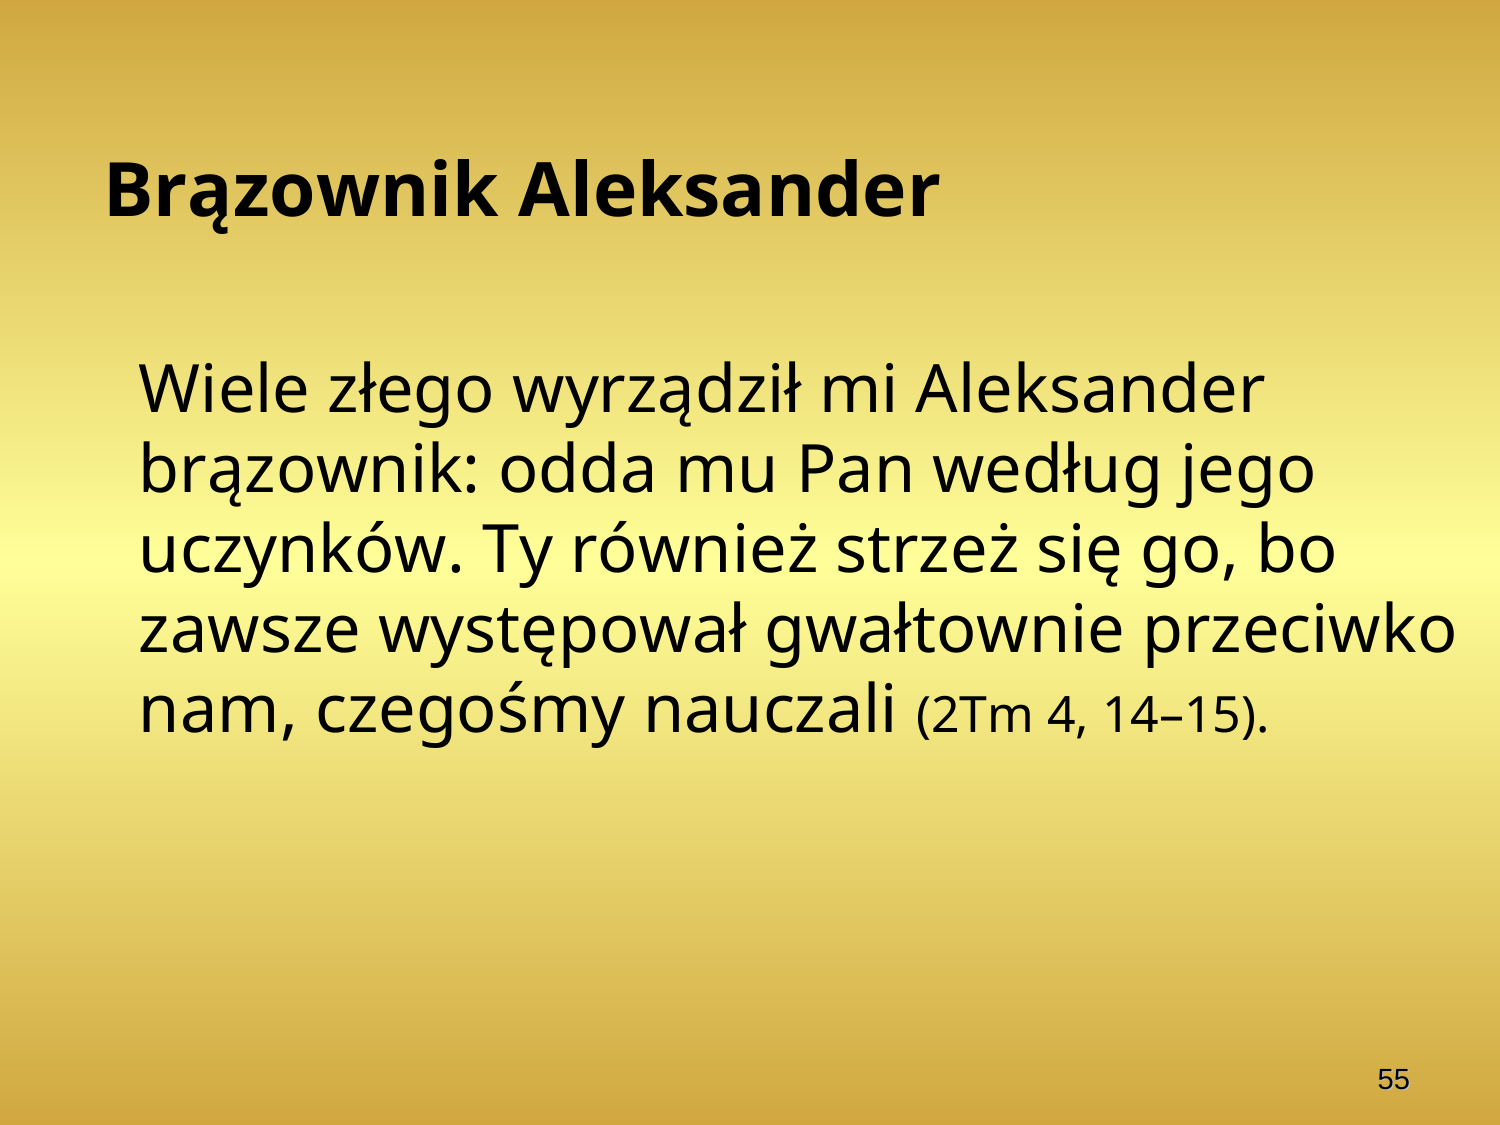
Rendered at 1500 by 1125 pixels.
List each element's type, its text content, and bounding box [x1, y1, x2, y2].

list Wiele złego wyrządził mi Aleksander brązownik: odda mu Pan według jego uczynków. Ty również strzeż się go, bo zawsze występował gwałtownie przeciwko nam, czegośmy nauczali (2Tm 4, 14–15). [123, 338, 1474, 1014]
text_box <numer> [1074, 1024, 1426, 1103]
title Brązownik Aleksander [88, 66, 1439, 294]
